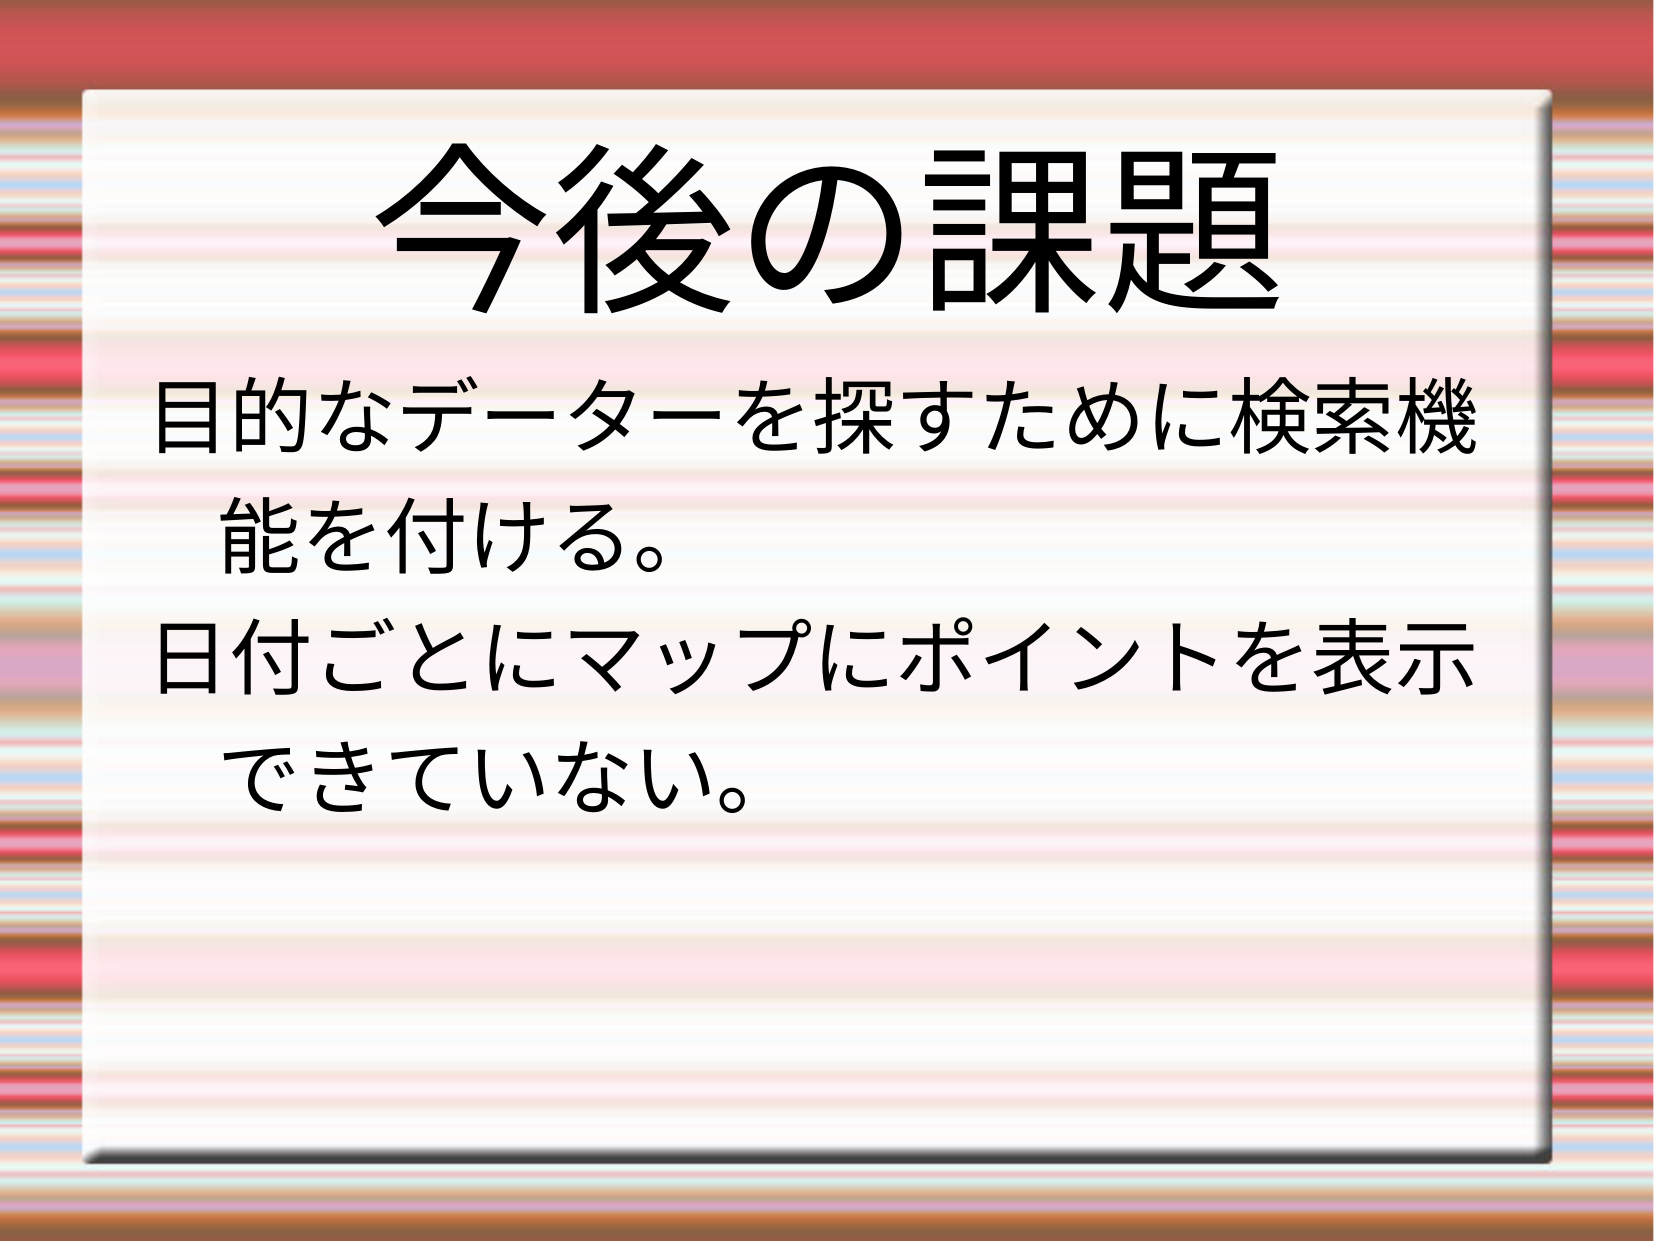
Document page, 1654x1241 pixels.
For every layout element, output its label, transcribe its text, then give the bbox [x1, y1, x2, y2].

picture [0, 0, 1654, 1241]
list 目的なデーターを探すために検索機能を付ける。 日付ごとにマップにポイントを表示できていない。 [134, 350, 1516, 1133]
title 今後の課題 [121, 114, 1534, 322]
